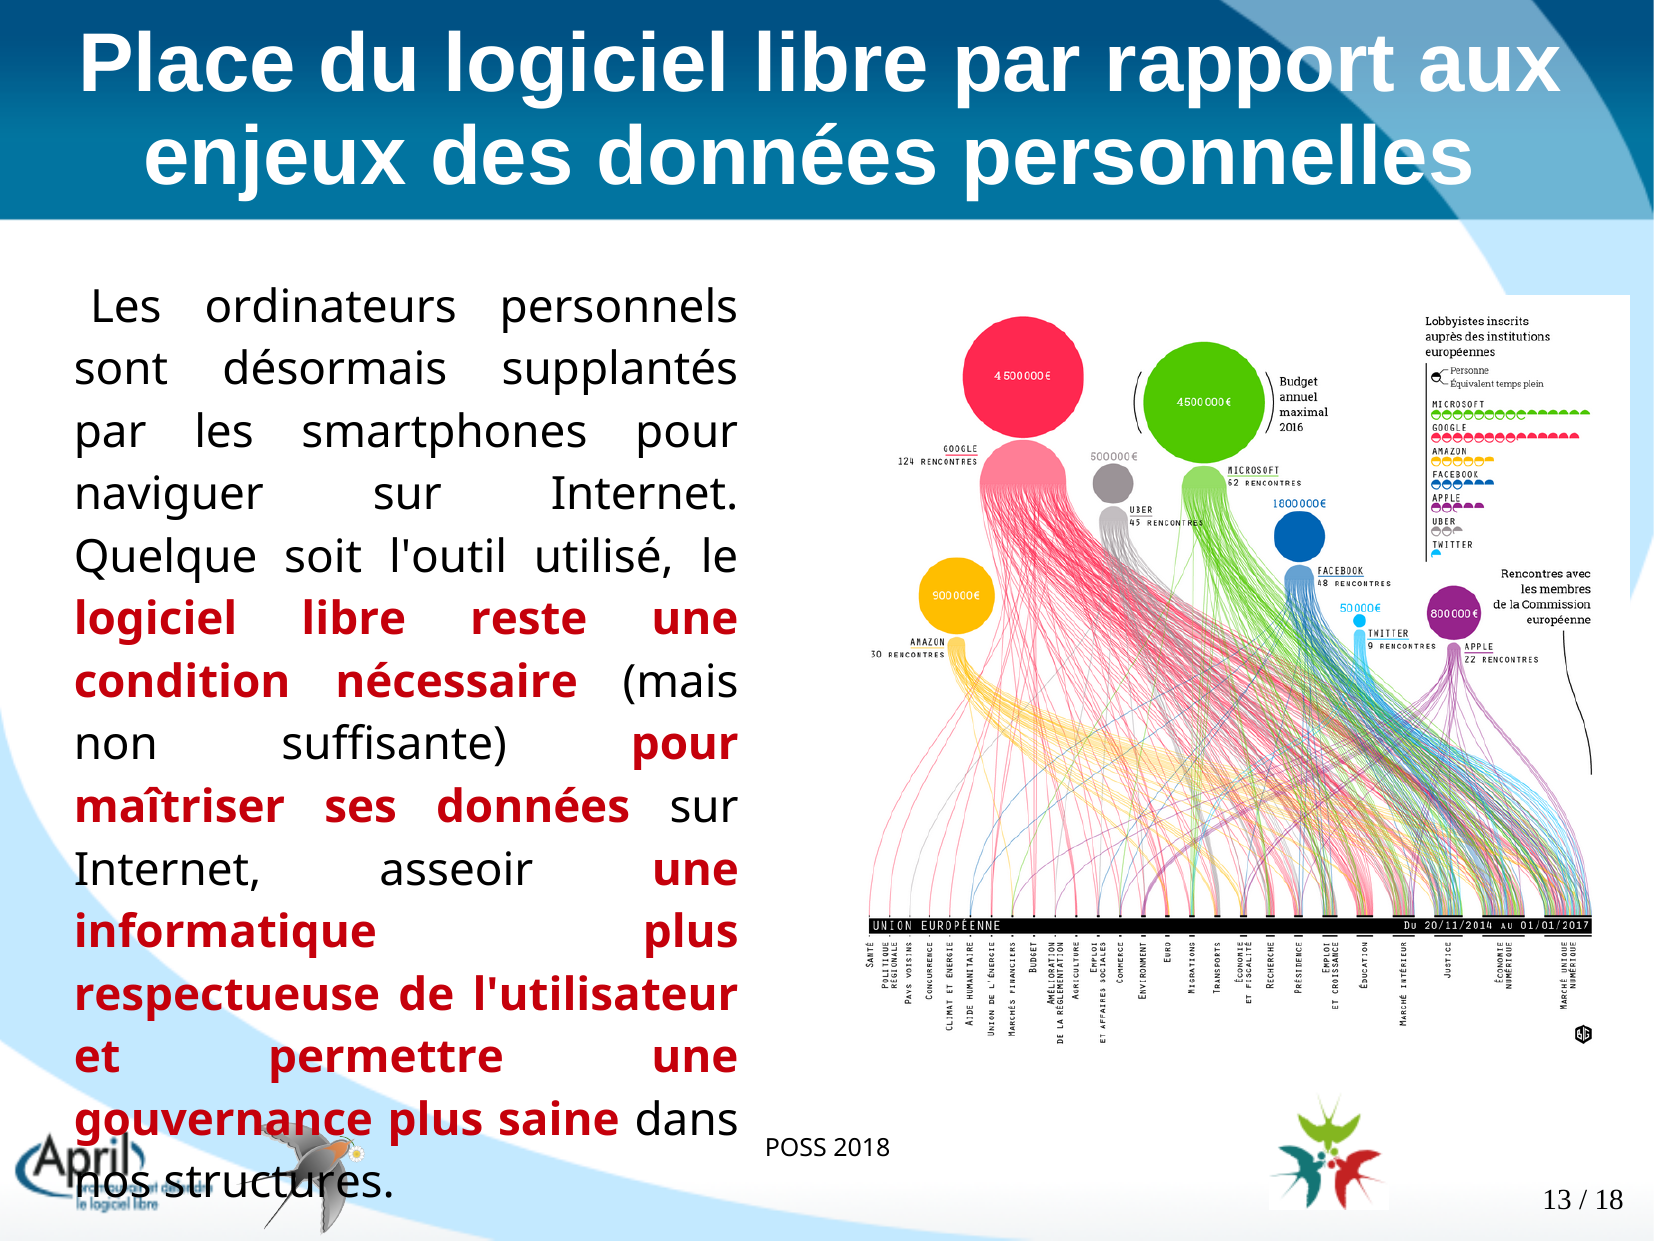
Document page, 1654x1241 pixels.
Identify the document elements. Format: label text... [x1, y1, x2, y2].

title Place du logiciel libre par rapport aux enjeux des données personnelles [76, 5, 1565, 213]
text_box Les ordinateurs personnels sont désormais supplantés par les smartphones pour naviguer sur Internet. Quelque soit l'outil utilisé, le logiciel libre reste une condition nécessaire (mais non suffisante) pour maîtriser ses données sur Internet, asseoir une informatique plus respectueuse de l'utilisateur et permettre une gouvernance plus saine dans nos structures. [59, 265, 754, 1089]
picture [0, 0, 1654, 1241]
